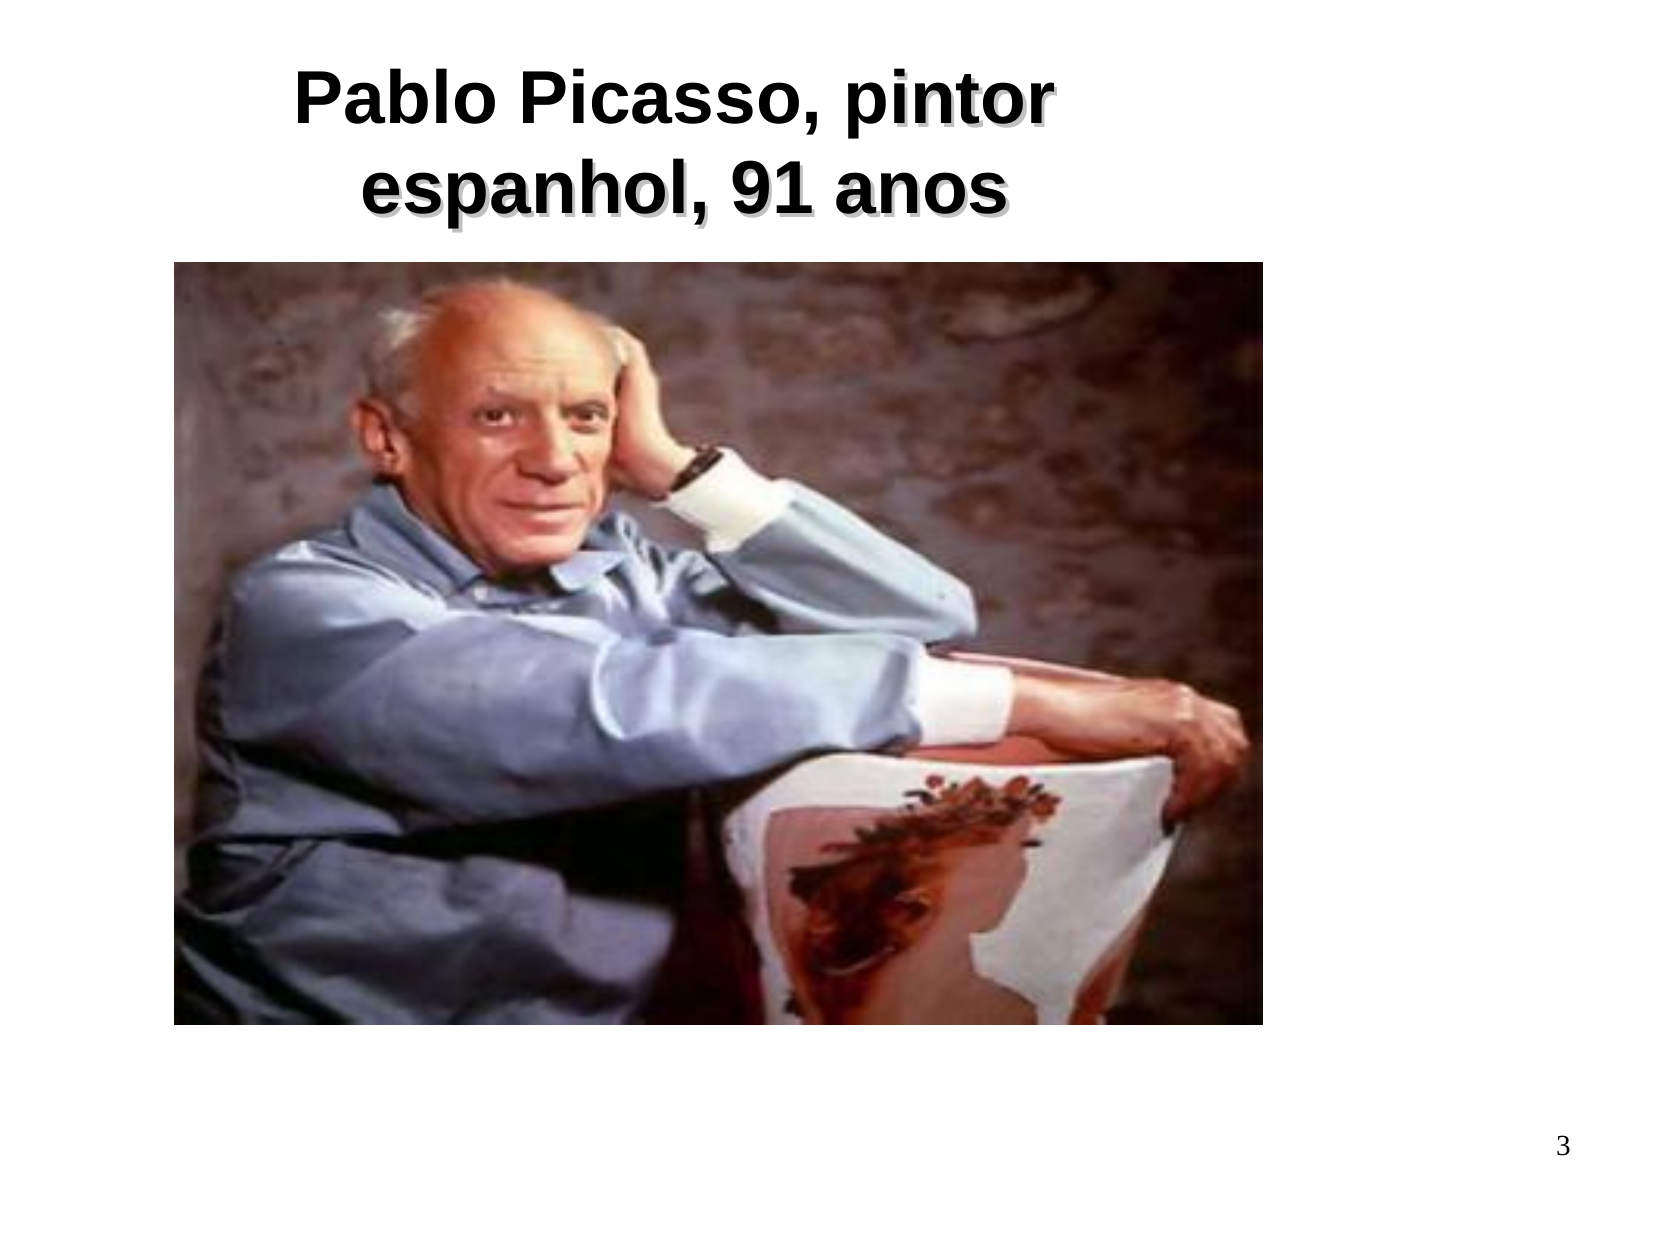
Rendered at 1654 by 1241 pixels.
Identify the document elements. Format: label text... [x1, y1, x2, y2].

picture [174, 262, 1263, 1026]
text_box Pablo Picasso, pintor espanhol, 91 anos [0, 41, 1351, 237]
